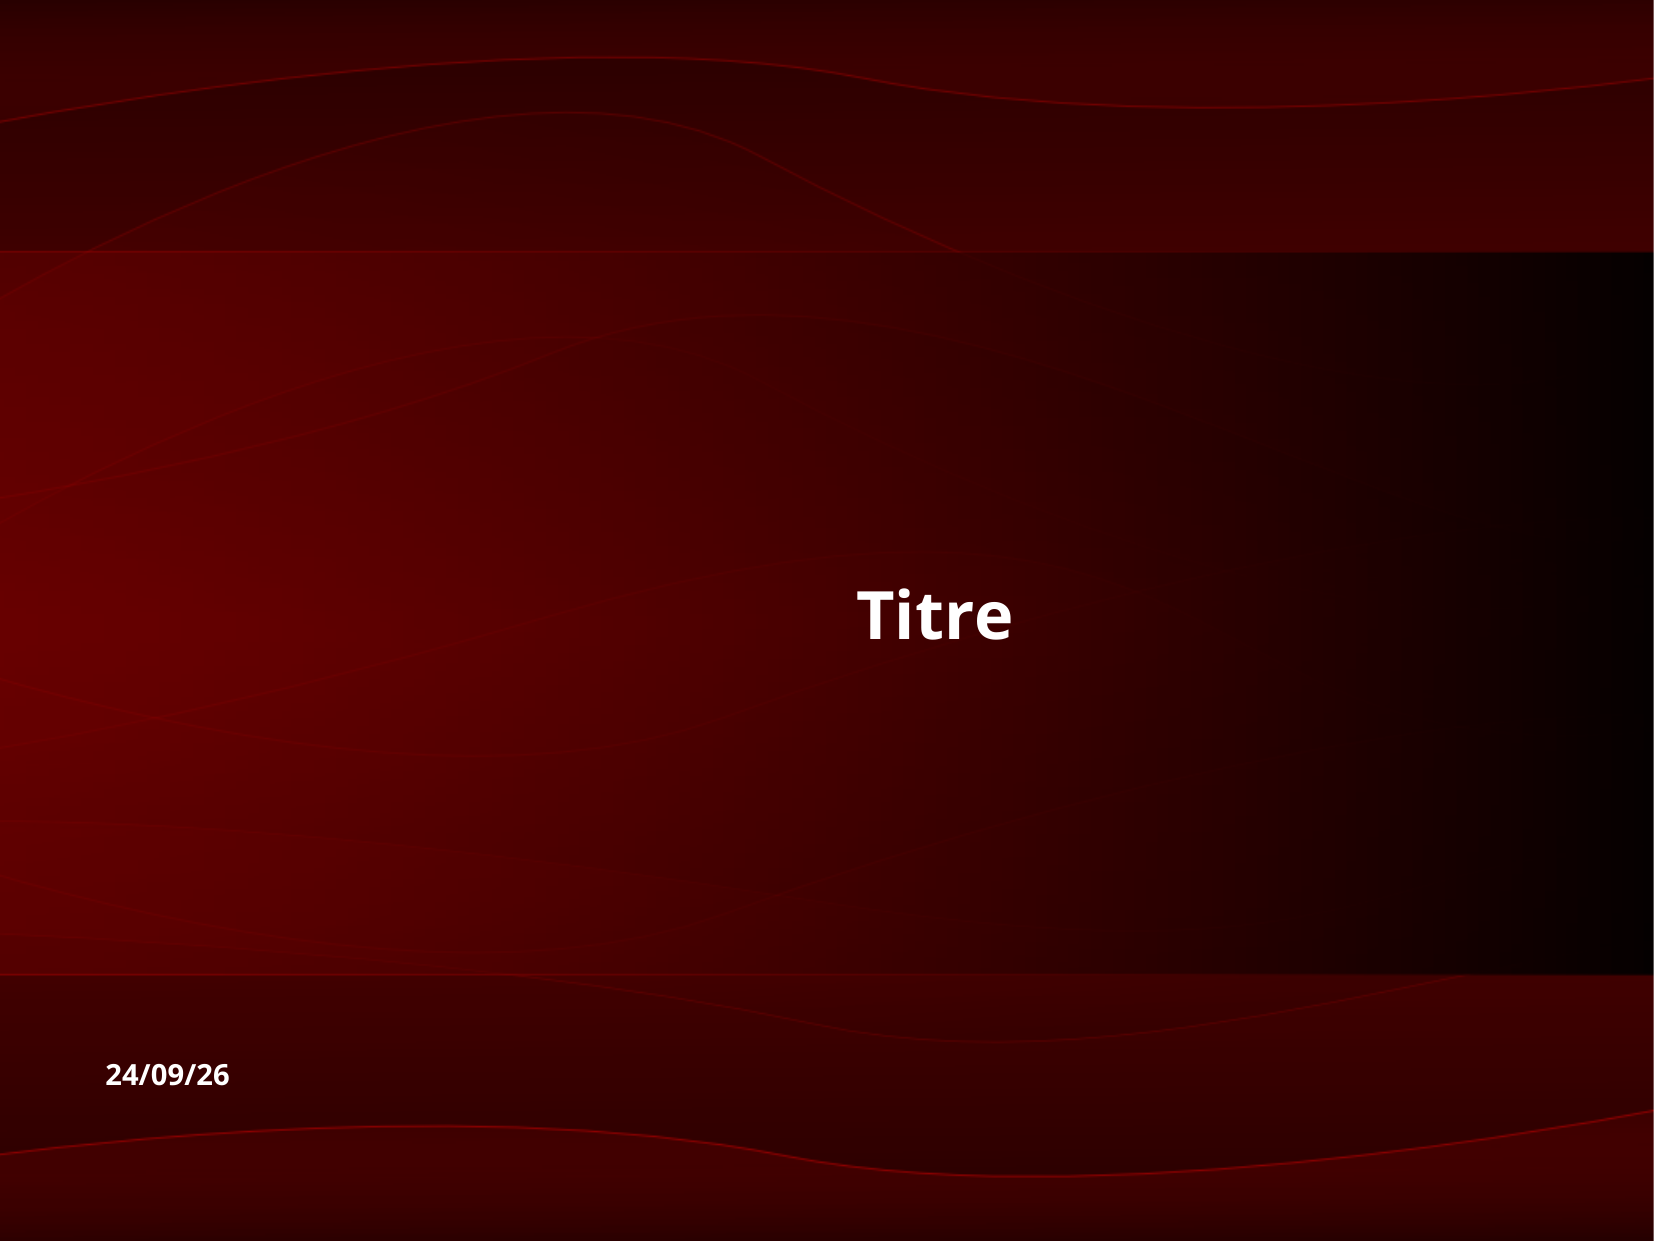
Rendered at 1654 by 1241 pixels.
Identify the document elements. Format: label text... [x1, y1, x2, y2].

picture [0, 0, 1654, 1241]
title Titre [797, 259, 1636, 969]
